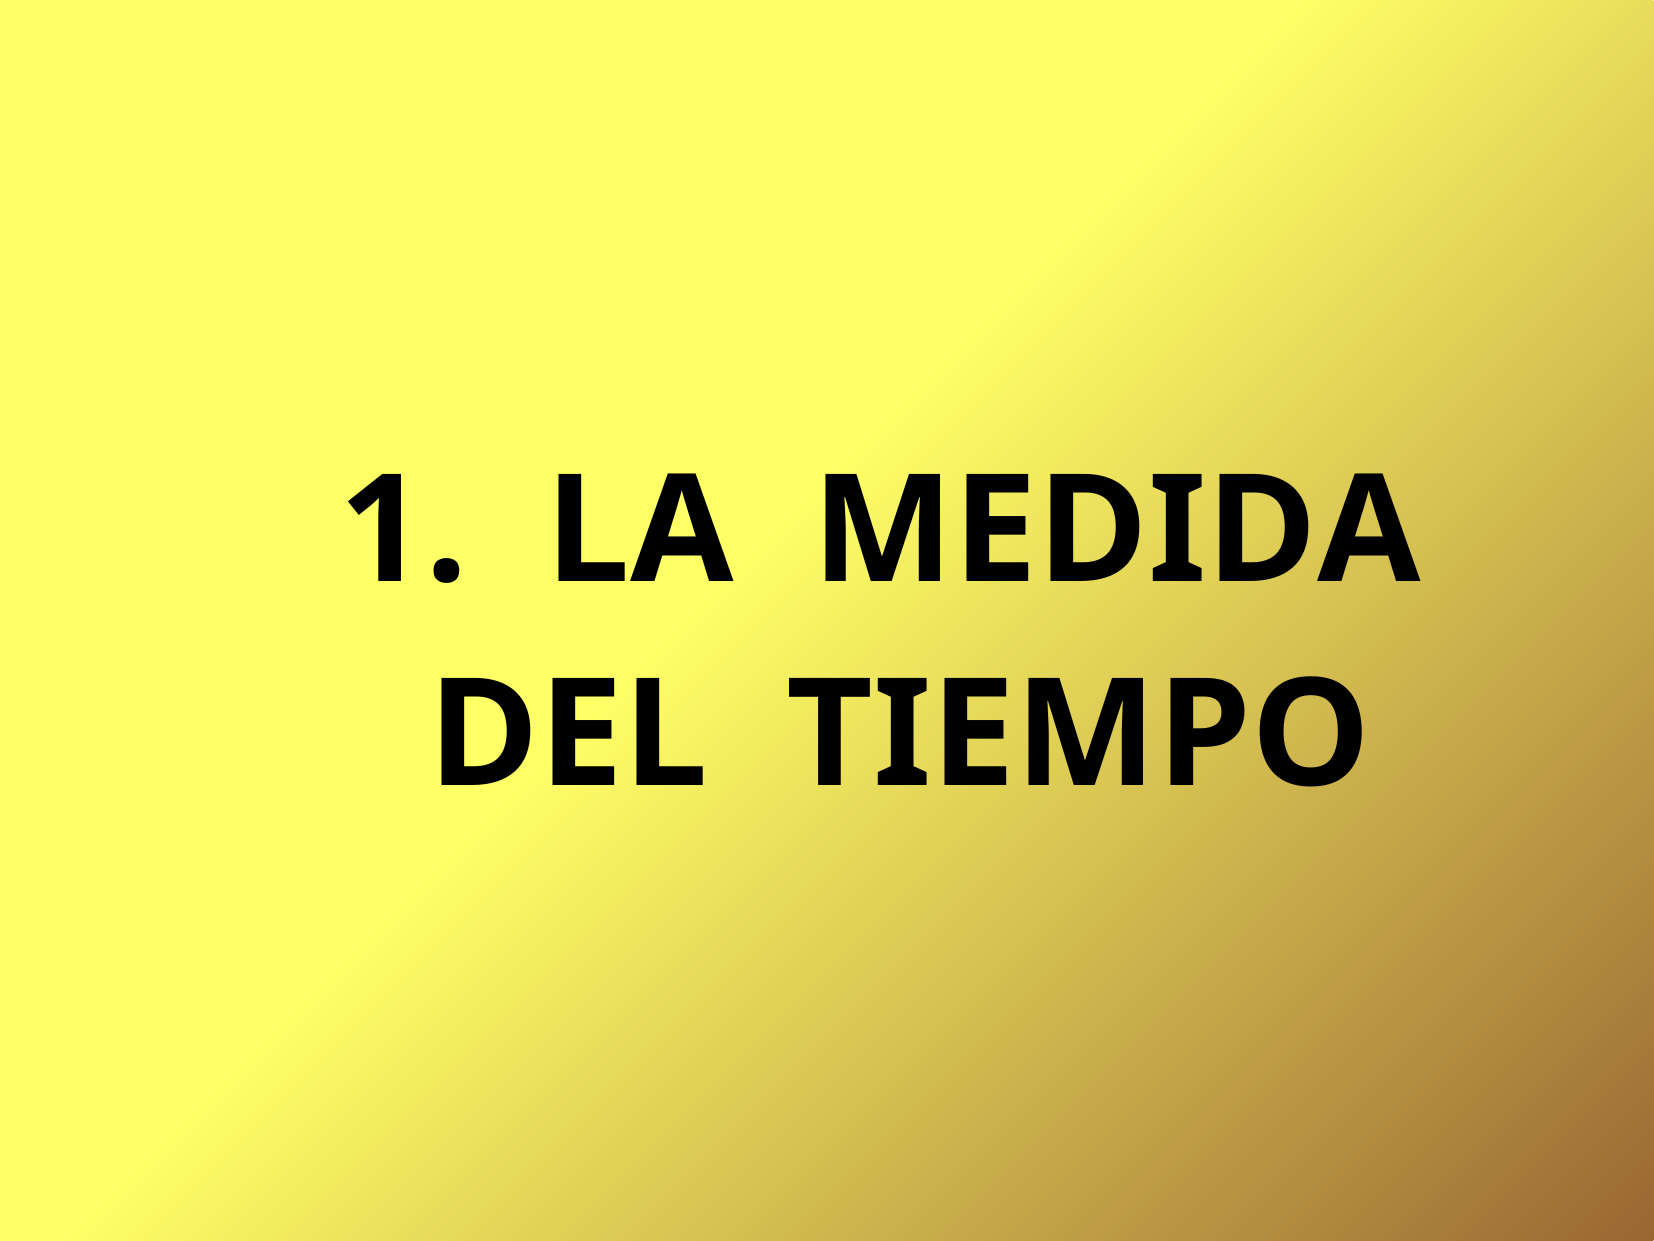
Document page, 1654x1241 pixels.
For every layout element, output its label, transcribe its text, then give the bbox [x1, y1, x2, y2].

text_box 1. LA MEDIDA DEL TIEMPO [235, 413, 1565, 852]
